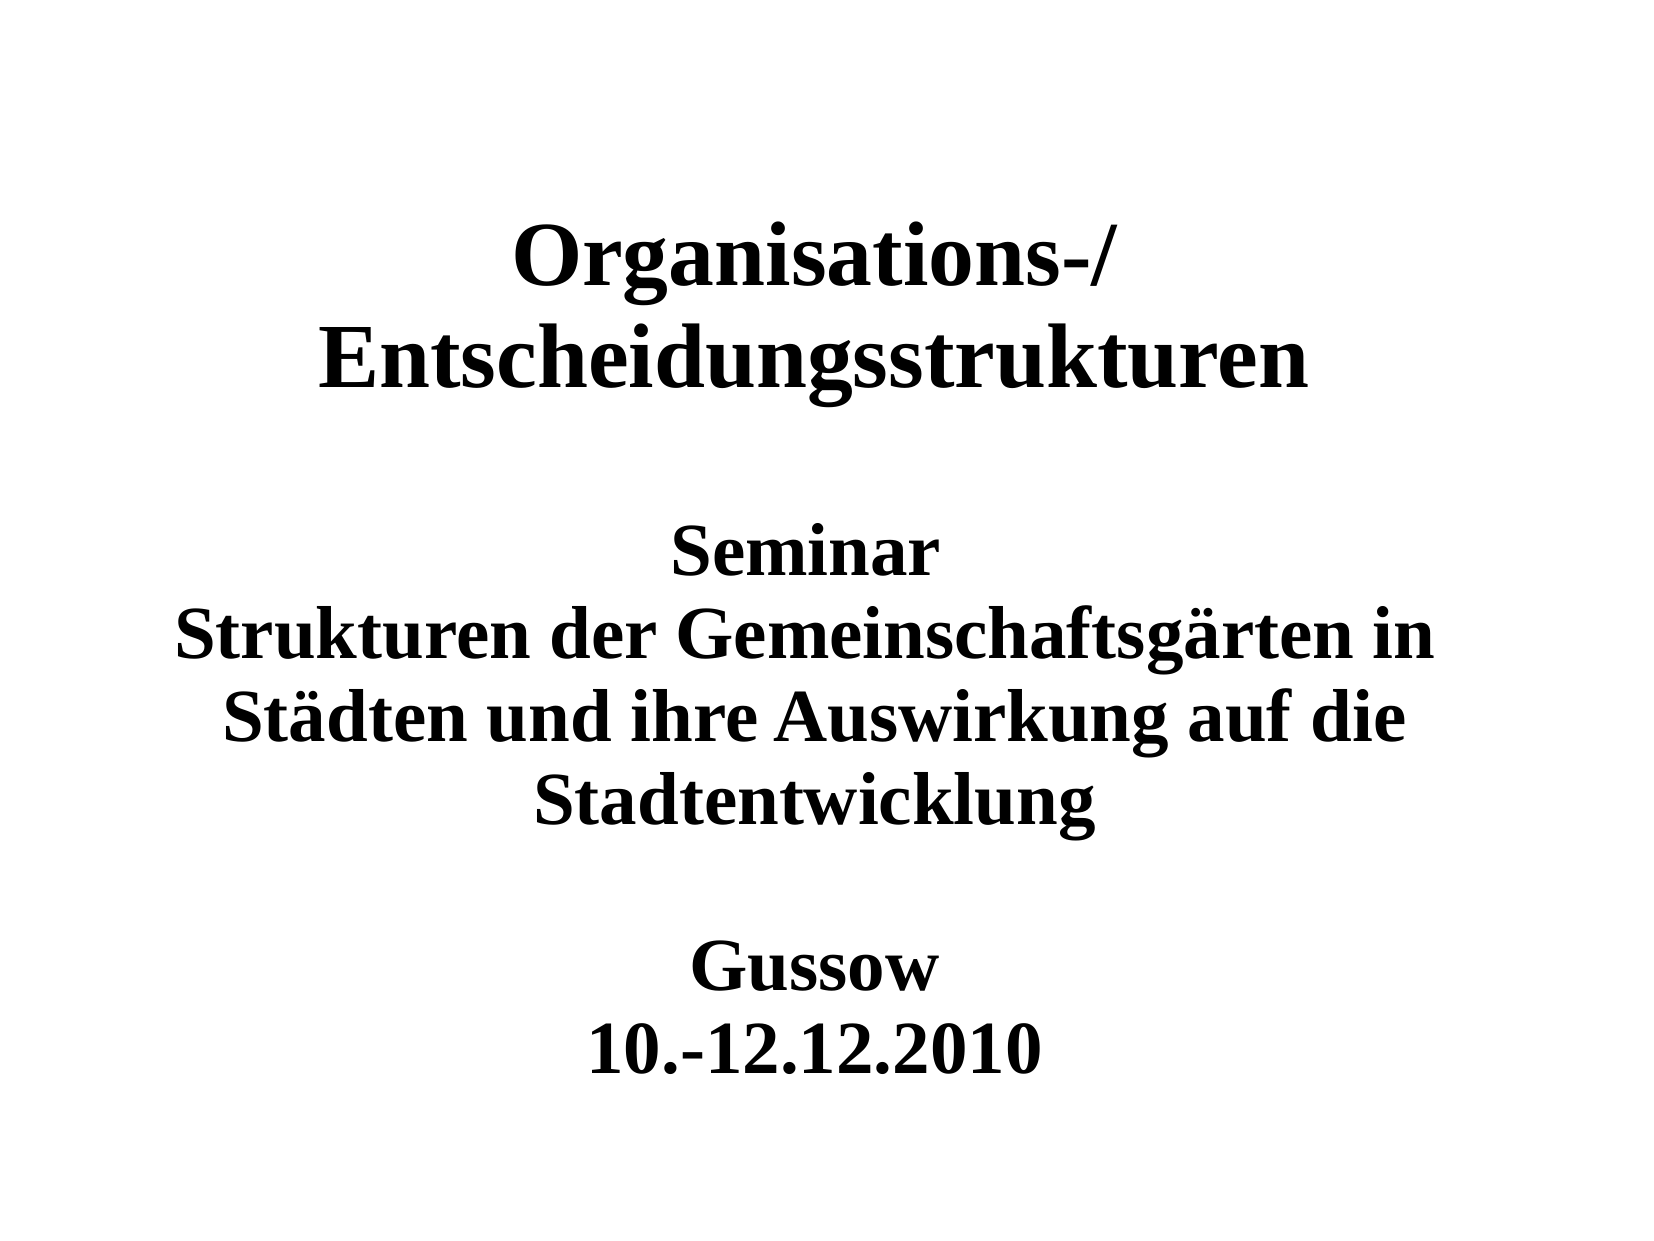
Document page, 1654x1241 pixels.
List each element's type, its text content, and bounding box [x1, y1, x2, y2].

text_box Organisations-/ Entscheidungsstrukturen Seminar Strukturen der Gemeinschaftsgärten in Städten und ihre Auswirkung auf die Stadtentwicklung Gussow 10.-12.12.2010 [159, 196, 1489, 1097]
